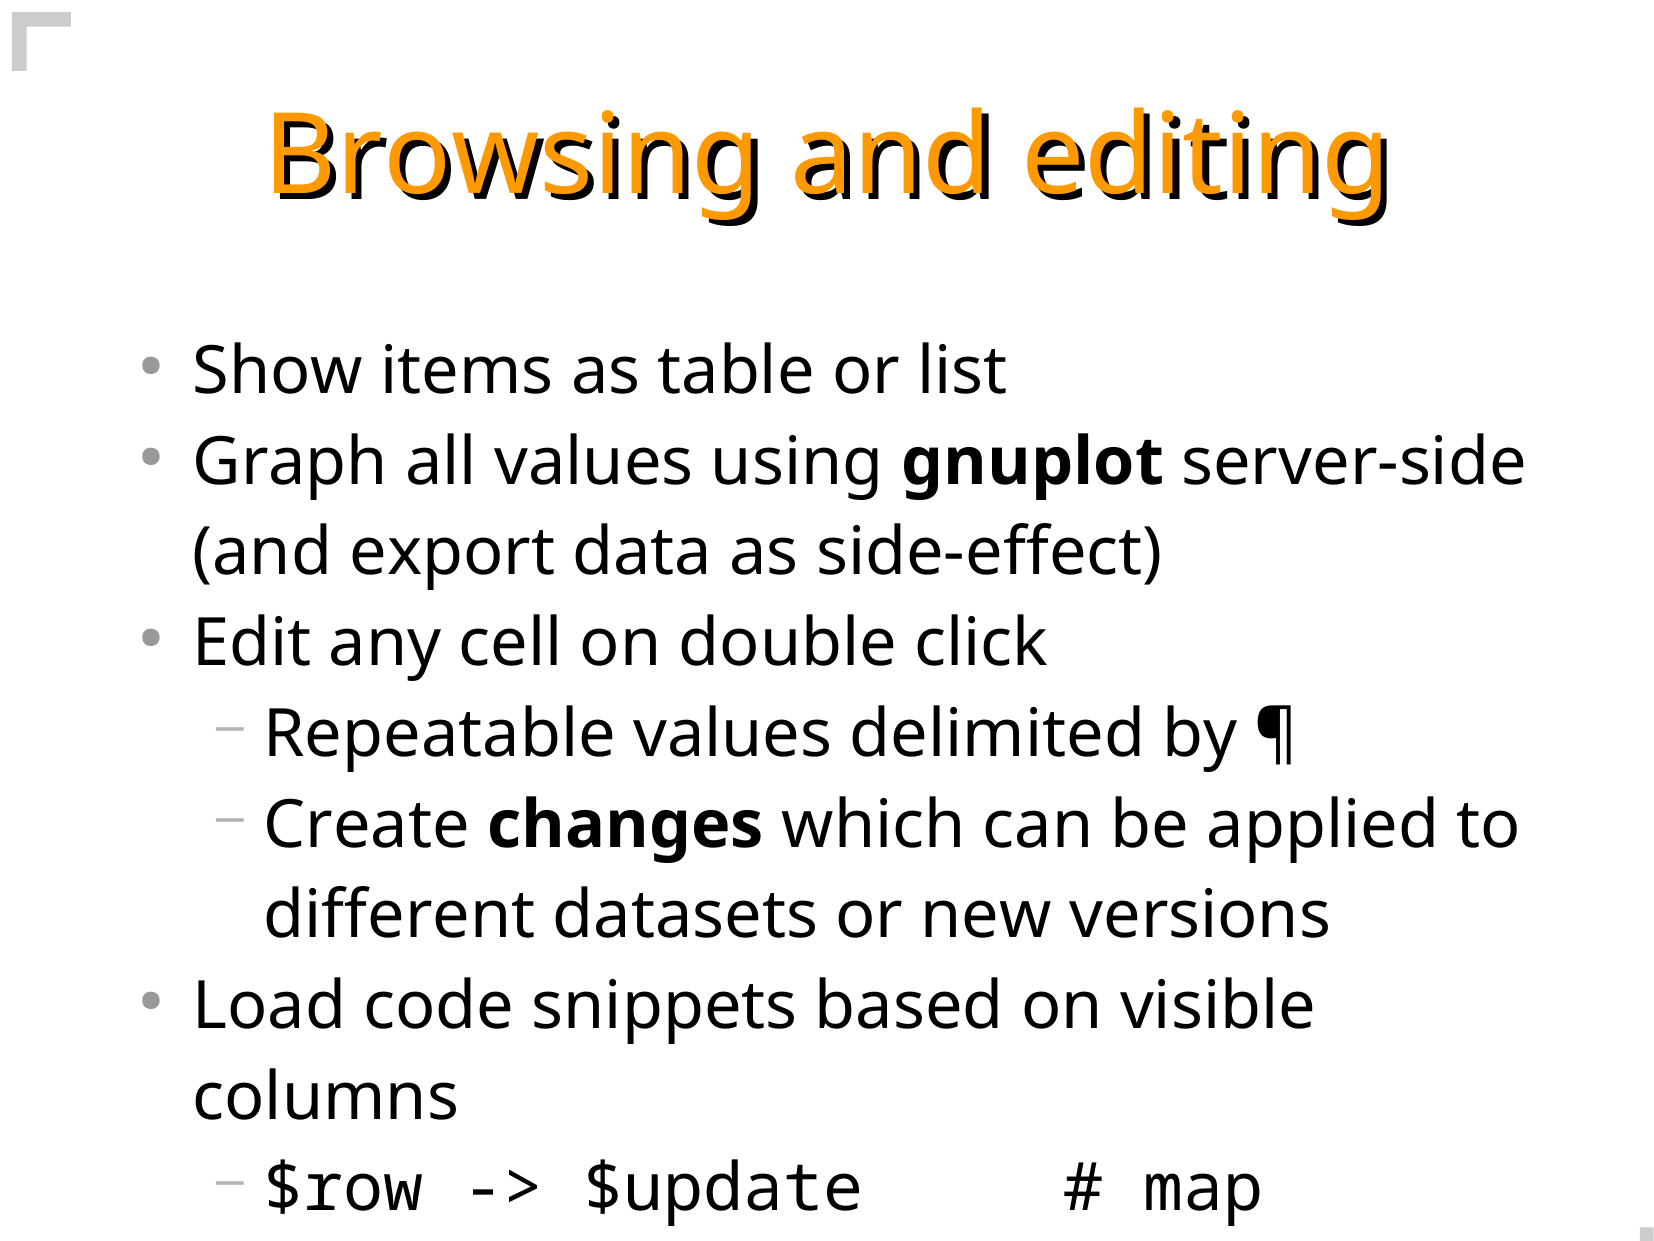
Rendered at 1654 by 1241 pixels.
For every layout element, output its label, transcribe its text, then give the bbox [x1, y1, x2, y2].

title Browsing and editing [121, 46, 1534, 254]
list Show items as table or list Graph all values using gnuplot server-side (and export data as side-effect) Edit any cell on double click Repeatable values delimited by ¶ Create changes which can be applied to different datasets or new versions Load code snippets based on visible columns $row -> $update # map $out->{something}++ # collect [121, 322, 1561, 1132]
